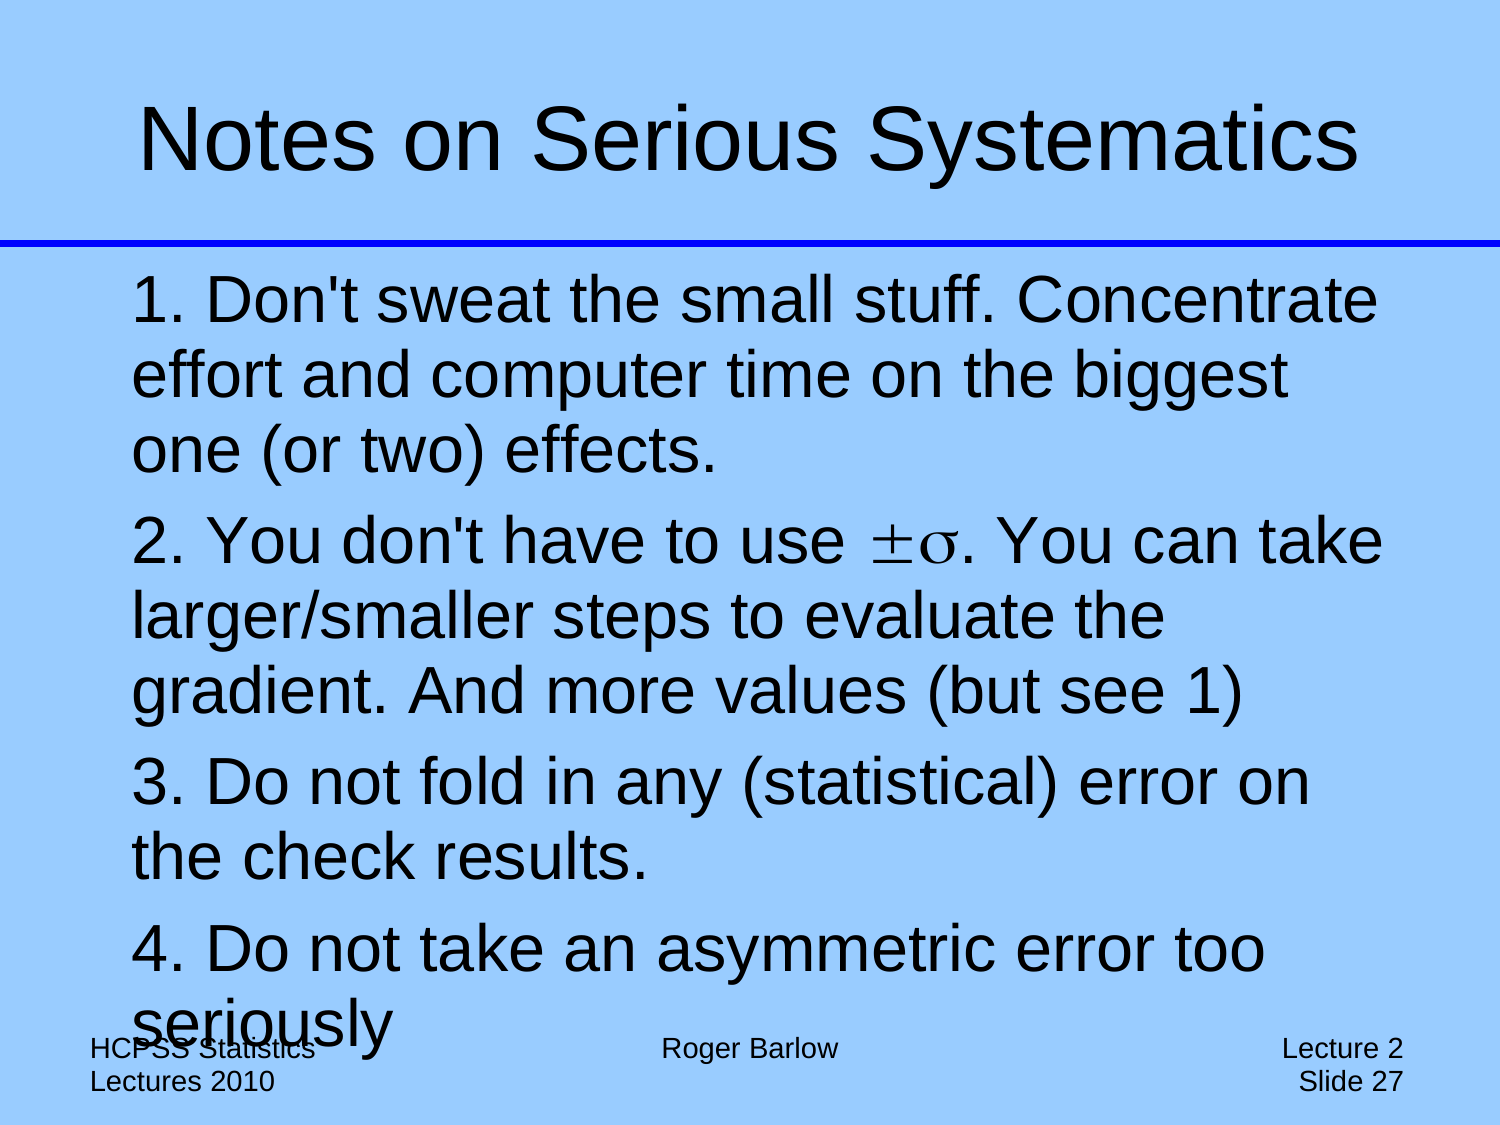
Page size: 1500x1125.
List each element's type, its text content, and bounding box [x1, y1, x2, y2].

title Notes on Serious Systematics [75, 52, 1426, 226]
list 1. Don't sweat the small stuff. Concentrate effort and computer time on the biggest one (or two) effects. 2. You don't have to use . You can take larger/smaller steps to evaluate the gradient. And more values (but see 1) 3. Do not fold in any (statistical) error on the check results. 4. Do not take an asymmetric error too seriously [75, 262, 1388, 1068]
